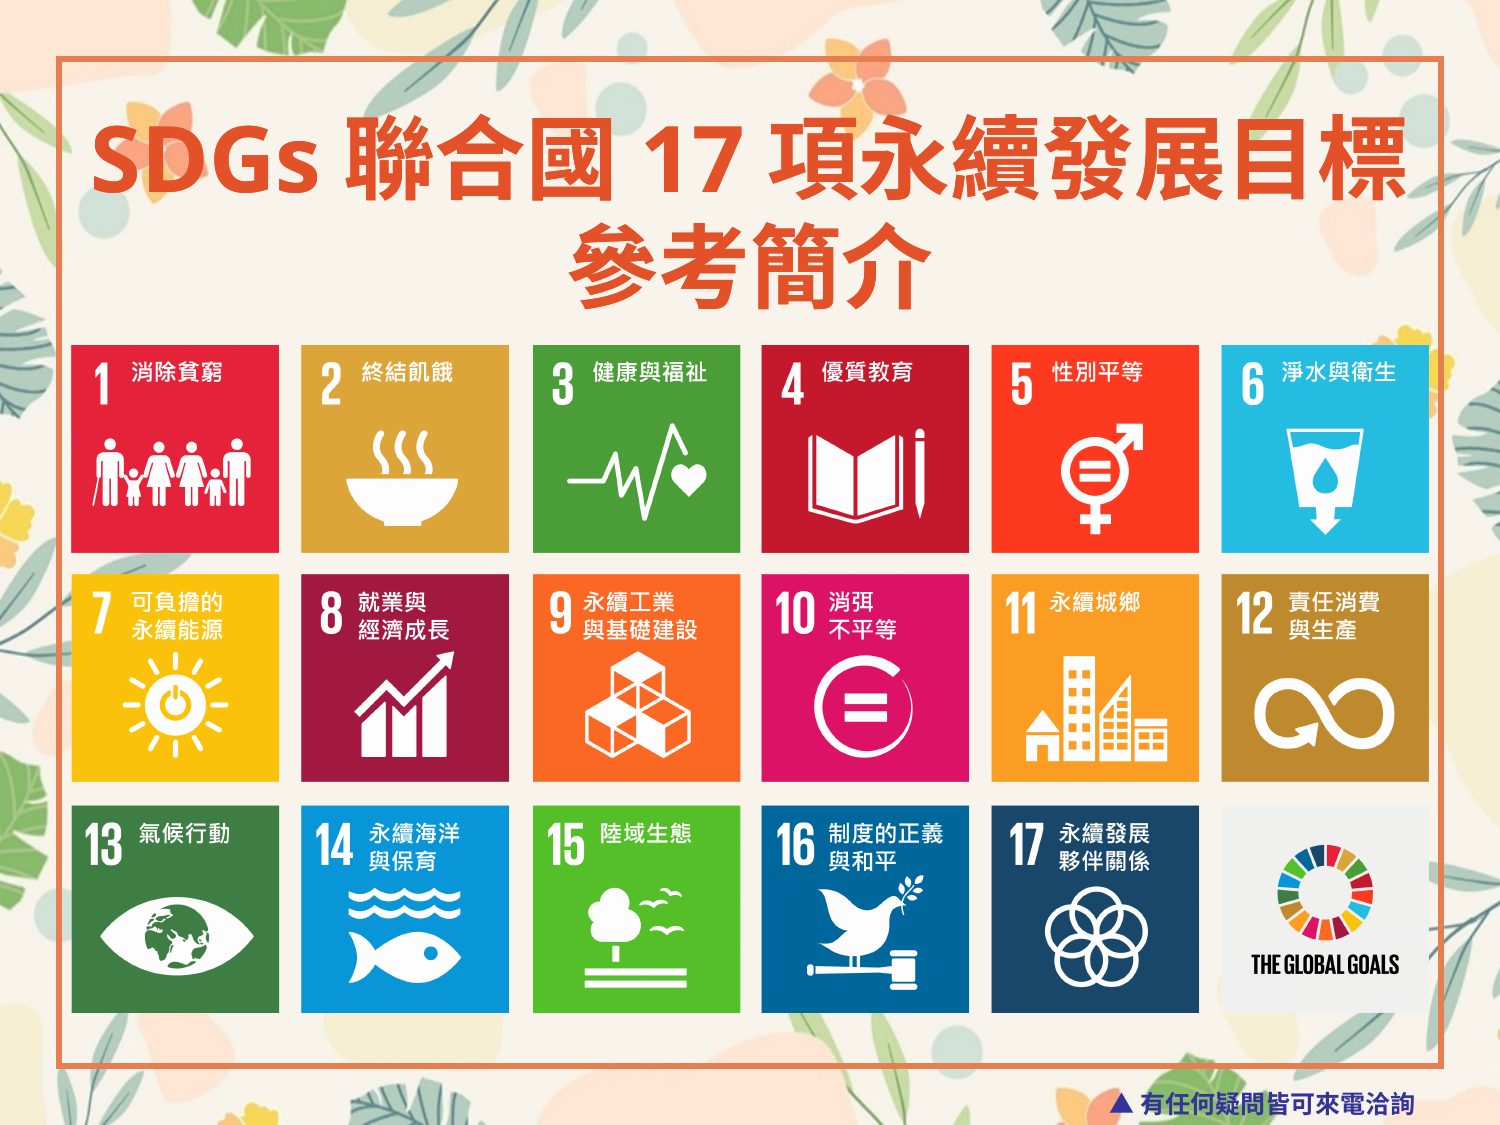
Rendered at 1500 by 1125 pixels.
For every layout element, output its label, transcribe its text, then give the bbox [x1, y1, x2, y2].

picture [0, 0, 1500, 93]
picture [0, 328, 1500, 1125]
picture [62, 62, 1438, 93]
text_box SDGs聯合國17項永續發展目標 參考簡介 [0, 93, 1500, 328]
text_box ▲有任何疑問皆可來電洽詢#1442 [1094, 1081, 1500, 1125]
picture [62, 328, 1438, 1063]
